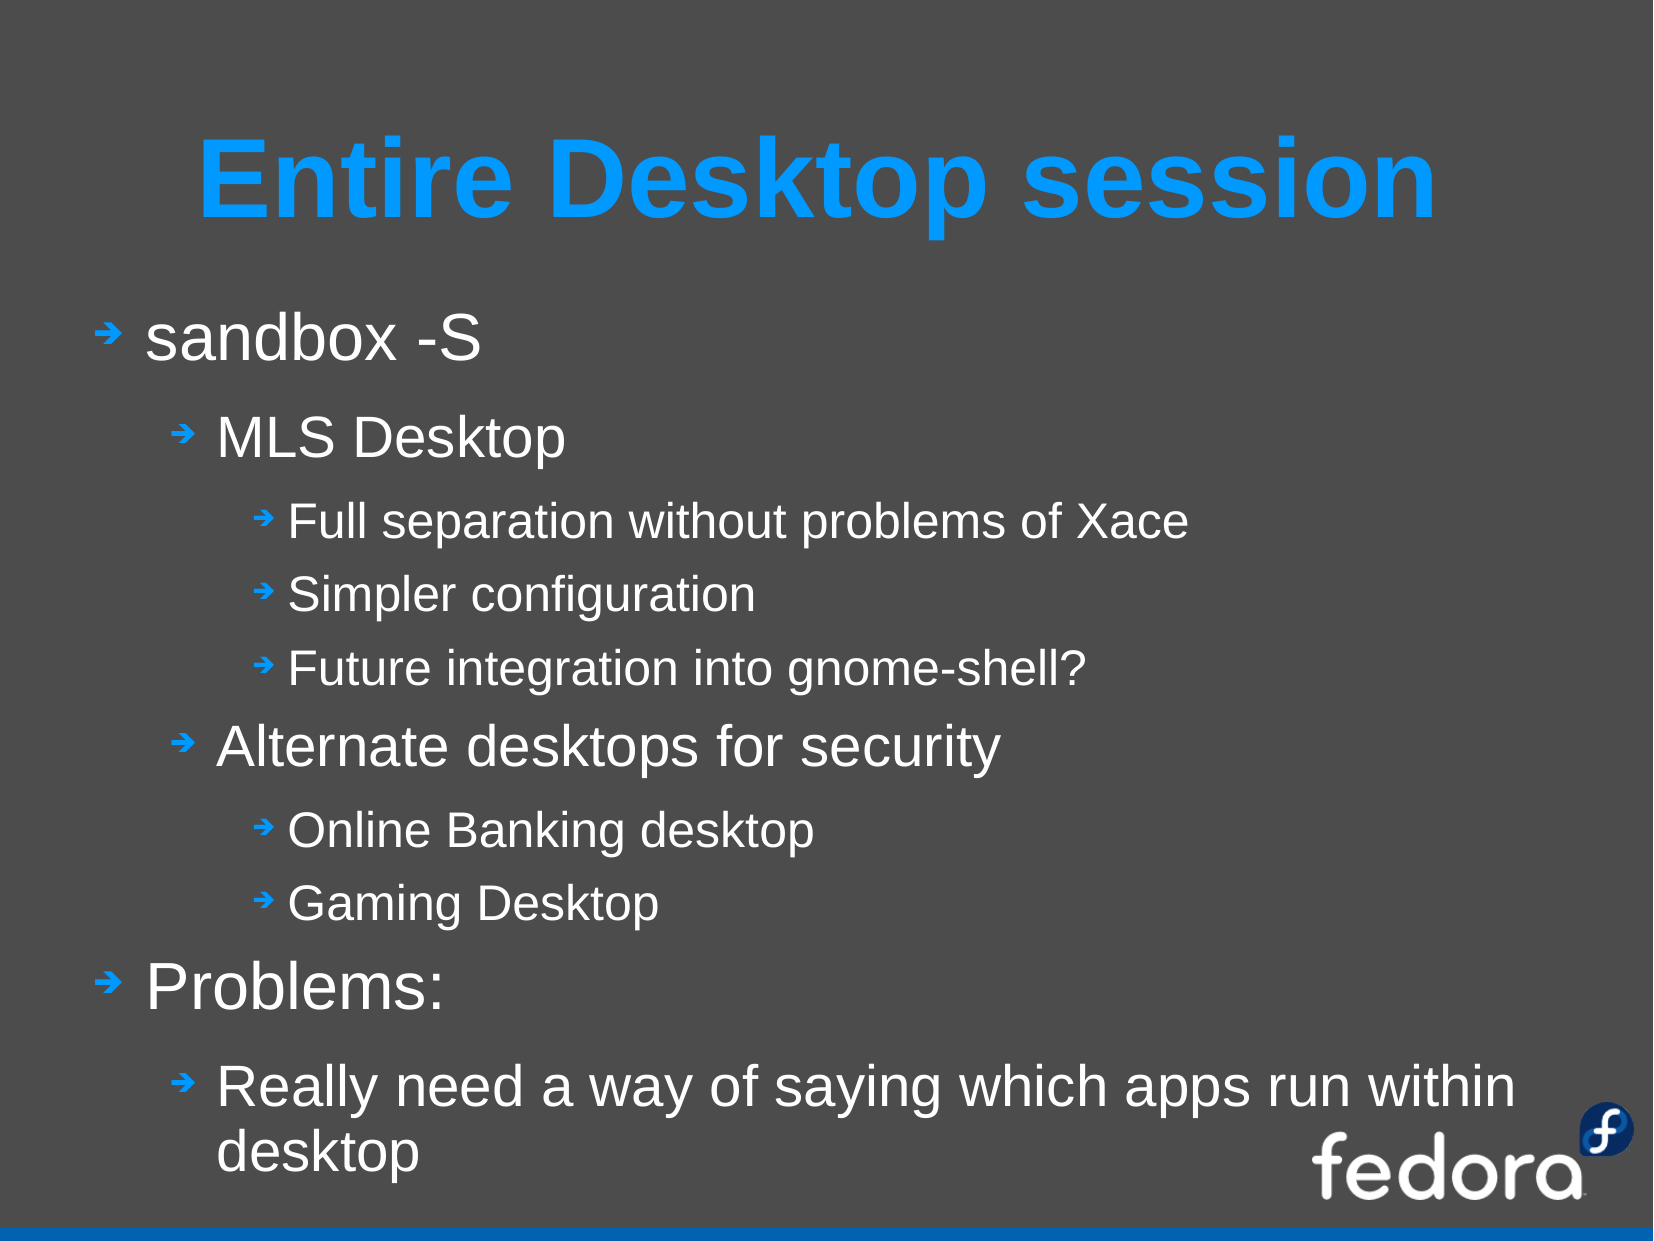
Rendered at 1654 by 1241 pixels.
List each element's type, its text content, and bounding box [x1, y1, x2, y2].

title Entire Desktop session [112, 75, 1524, 283]
list sandbox -S MLS Desktop Full separation without problems of Xace Simpler configuration Future integration into gnome-shell? Alternate desktops for security Online Banking desktop Gaming Desktop Problems: Really need a way of saying which apps run within desktop [74, 300, 1575, 1241]
picture [1575, 1102, 1634, 1200]
